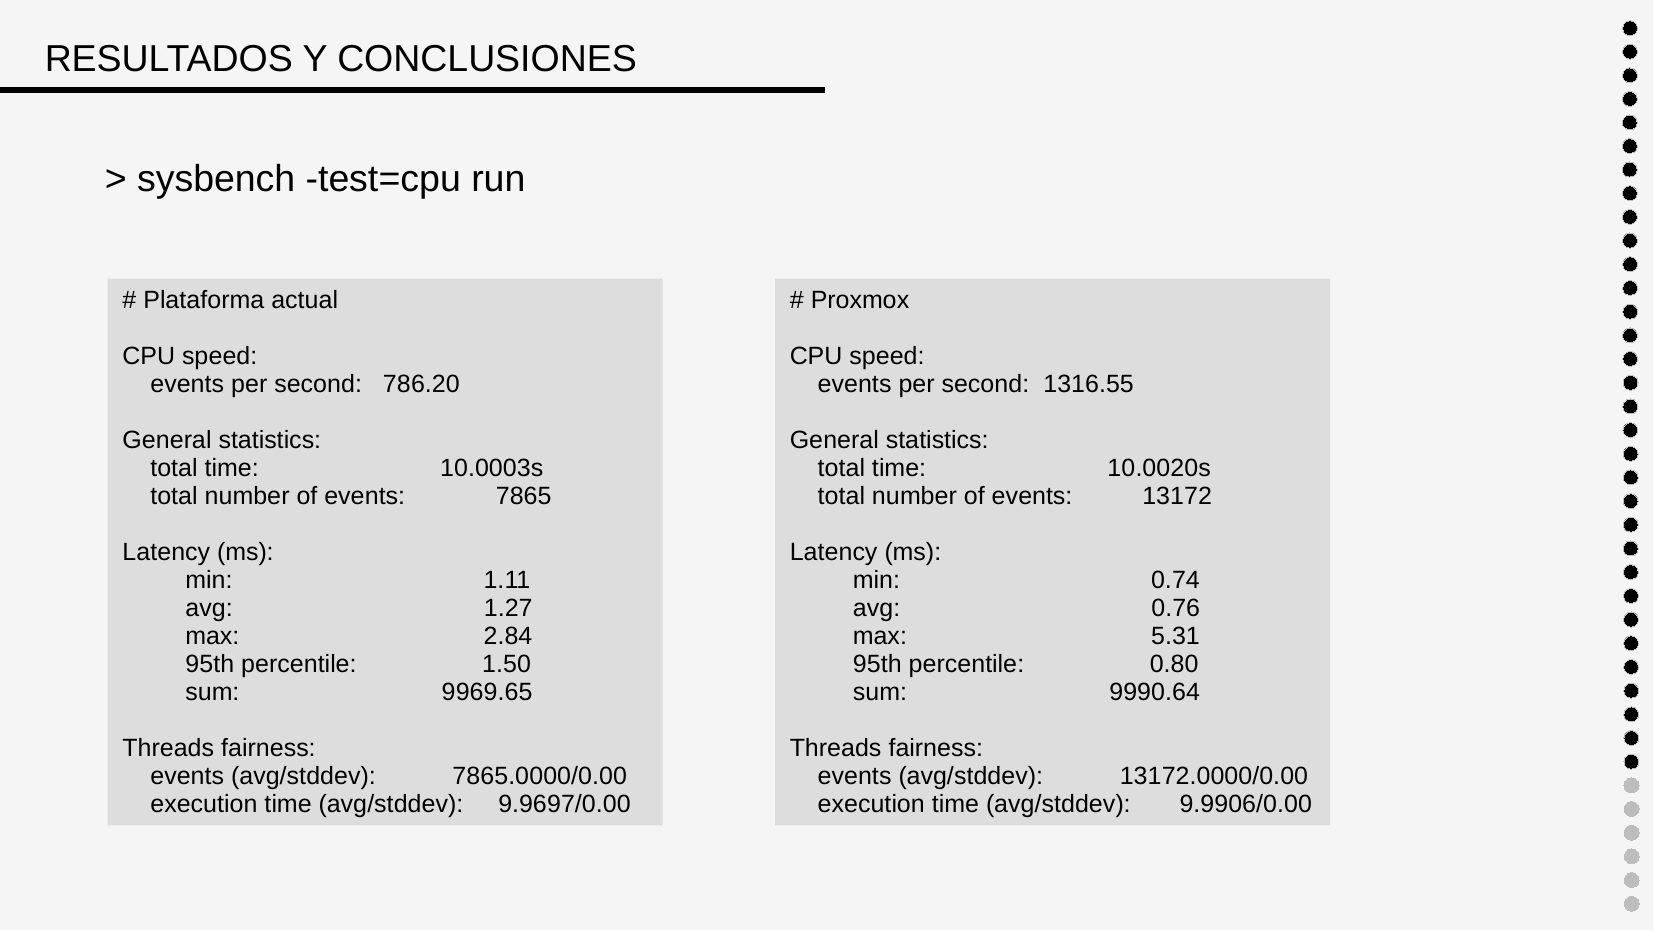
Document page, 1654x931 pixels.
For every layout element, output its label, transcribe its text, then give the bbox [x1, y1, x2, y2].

text_box [1623, 540, 1639, 556]
text_box [1623, 777, 1640, 793]
text_box [1622, 67, 1638, 83]
text_box [1623, 659, 1639, 675]
text_box [1622, 138, 1638, 154]
text_box [1623, 683, 1639, 699]
text_box [1623, 754, 1639, 770]
text_box [1622, 280, 1638, 296]
text_box # Proxmox CPU speed: events per second: 1316.55 General statistics: total time: 10.0020s total number of events: 13172 Latency (ms): min: 0.74 avg: 0.76 max: 5.31 95th percentile: 0.80 sum: 9990.64 Threads fairness: events (avg/stddev): 13172.0000/0.00 execution time (avg/stddev): 9.9906/0.00 [775, 278, 1331, 826]
text_box RESULTADOS Y CONCLUSIONES [30, 30, 826, 129]
text_box [1622, 398, 1638, 414]
text_box [1622, 185, 1638, 201]
text_box [1622, 422, 1638, 438]
text_box [1623, 469, 1639, 485]
text_box [1624, 801, 1640, 817]
text_box [1623, 564, 1639, 580]
text_box [1622, 209, 1638, 225]
text_box [1623, 493, 1639, 509]
text_box [1622, 304, 1638, 320]
text_box [1623, 446, 1639, 462]
text_box [1624, 896, 1640, 912]
text_box [1624, 848, 1640, 864]
text_box > sysbench -test=cpu run [90, 150, 1111, 211]
text_box [1623, 730, 1639, 746]
text_box [1623, 635, 1639, 651]
text_box [1622, 327, 1638, 343]
text_box [1623, 706, 1639, 722]
text_box [1622, 351, 1638, 367]
text_box [1624, 872, 1640, 888]
text_box [1624, 825, 1640, 841]
text_box [1623, 611, 1639, 628]
text_box # Plataforma actual CPU speed: events per second: 786.20 General statistics: total time: 10.0003s total number of events: 7865 Latency (ms): min: 1.11 avg: 1.27 max: 2.84 95th percentile: 1.50 sum: 9969.65 Threads fairness: events (avg/stddev): 7865.0000/0.00 execution time (avg/stddev): 9.9697/0.00 [107, 278, 663, 826]
text_box [1622, 256, 1638, 272]
text_box [1622, 44, 1638, 60]
text_box [1622, 20, 1638, 36]
text_box [1622, 114, 1638, 130]
text_box [1622, 91, 1638, 107]
text_box [1622, 161, 1638, 178]
text_box [1623, 588, 1639, 604]
text_box [1622, 232, 1638, 249]
text_box [1623, 375, 1639, 391]
text_box [1623, 517, 1639, 533]
